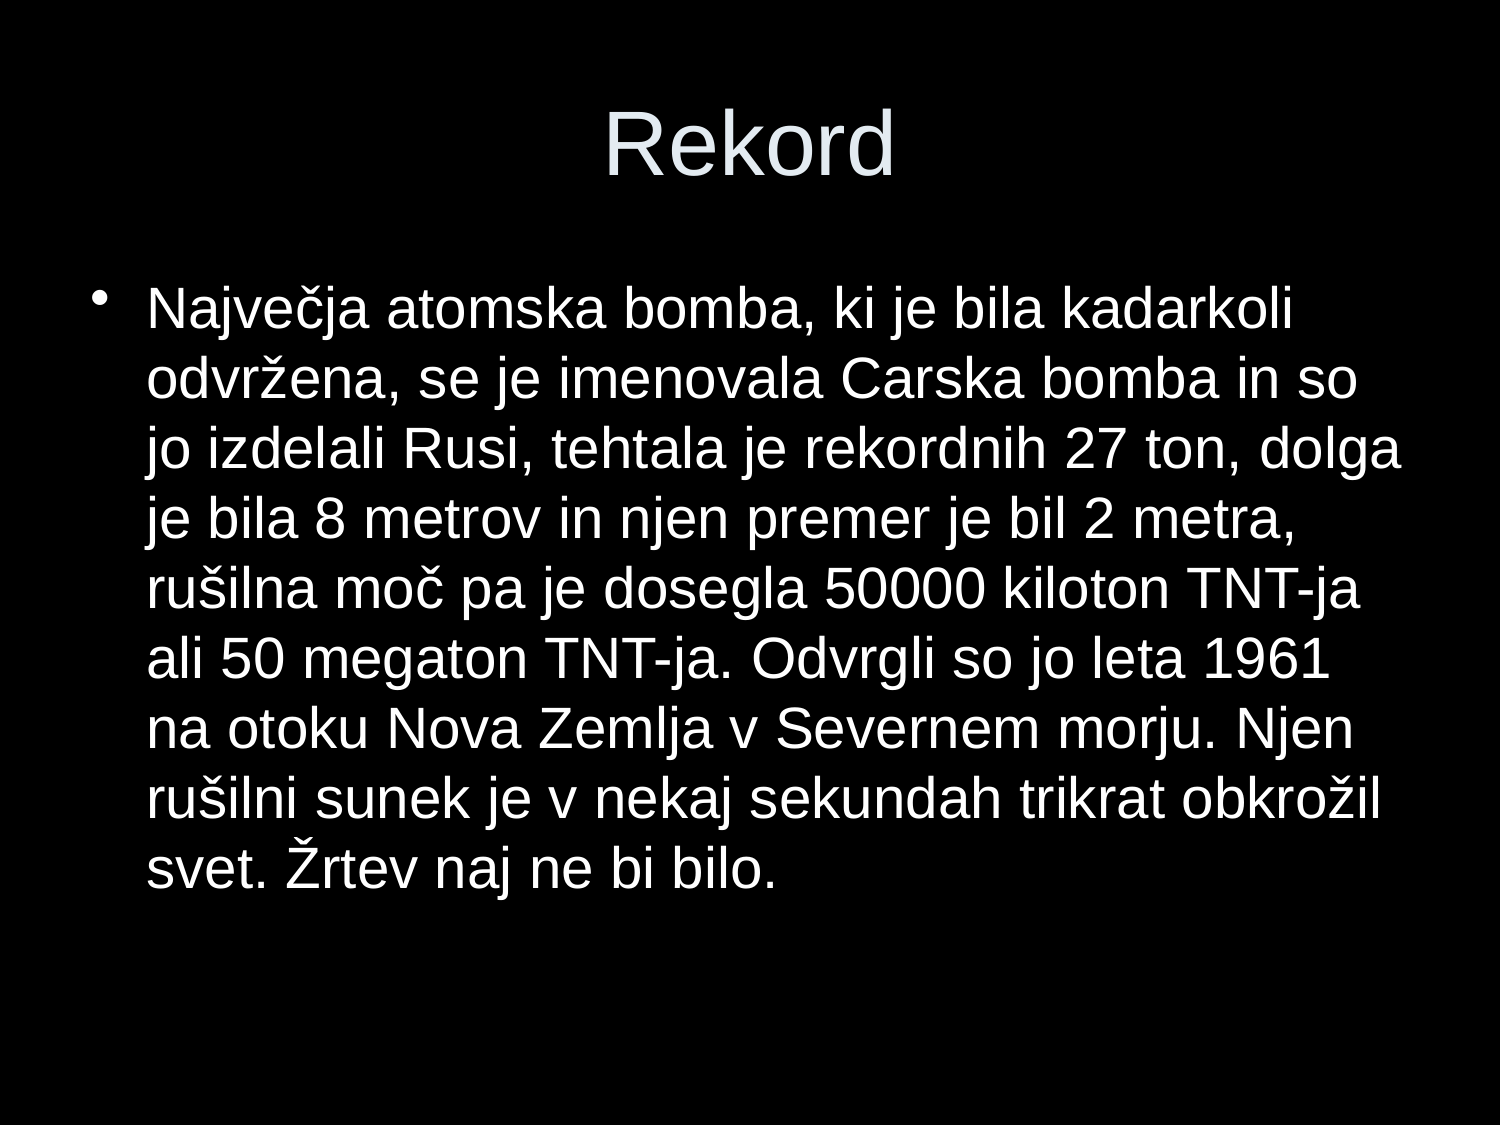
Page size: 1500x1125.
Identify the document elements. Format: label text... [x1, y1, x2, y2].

list Največja atomska bomba, ki je bila kadarkoli odvržena, se je imenovala Carska bomba in so jo izdelali Rusi, tehtala je rekordnih 27 ton, dolga je bila 8 metrov in njen premer je bil 2 metra, rušilna moč pa je dosegla 50000 kiloton TNT-ja ali 50 megaton TNT-ja. Odvrgli so jo leta 1961 na otoku Nova Zemlja v Severnem morju. Njen rušilni sunek je v nekaj sekundah trikrat obkrožil svet. Žrtev naj ne bi bilo. [75, 262, 1425, 1005]
title Rekord [75, 45, 1425, 233]
